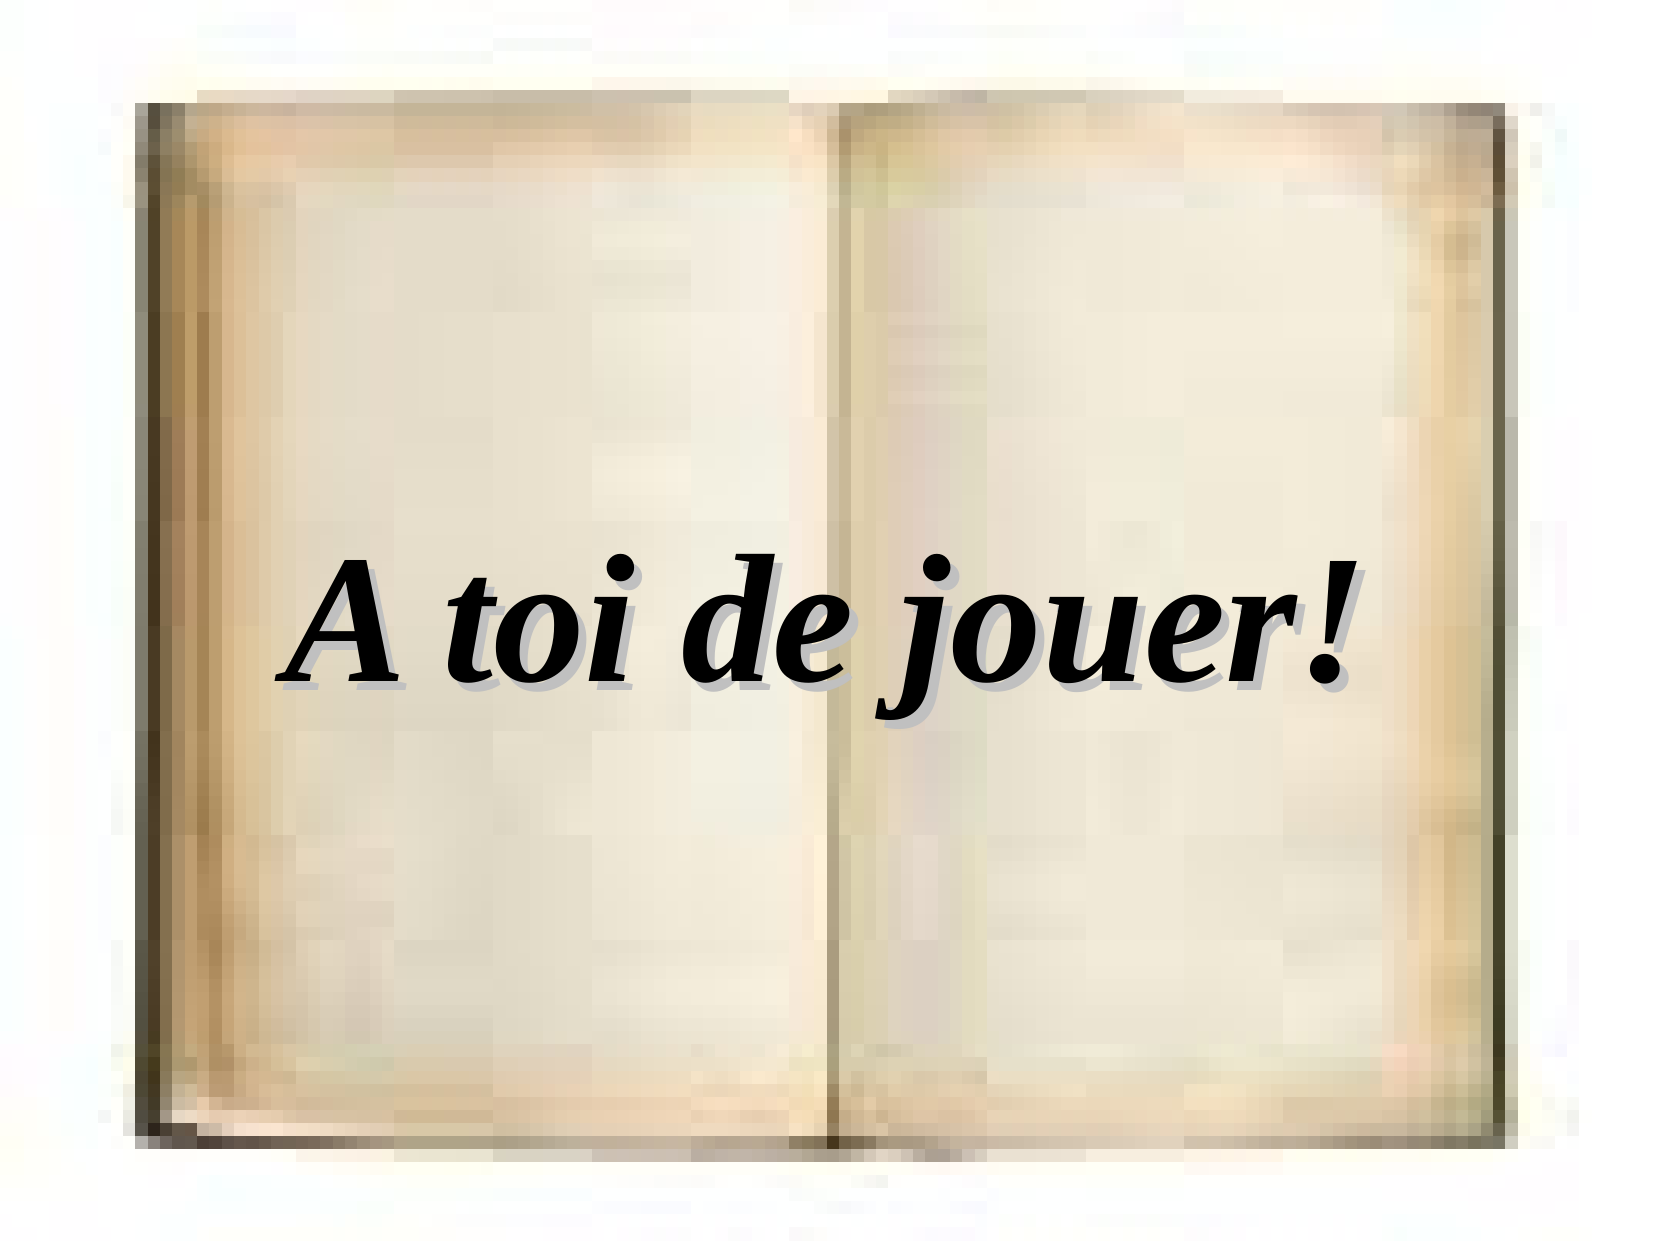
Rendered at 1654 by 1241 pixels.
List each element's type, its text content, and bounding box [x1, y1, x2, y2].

title A toi de jouer! [147, 118, 1506, 1123]
picture [0, 0, 1654, 1241]
